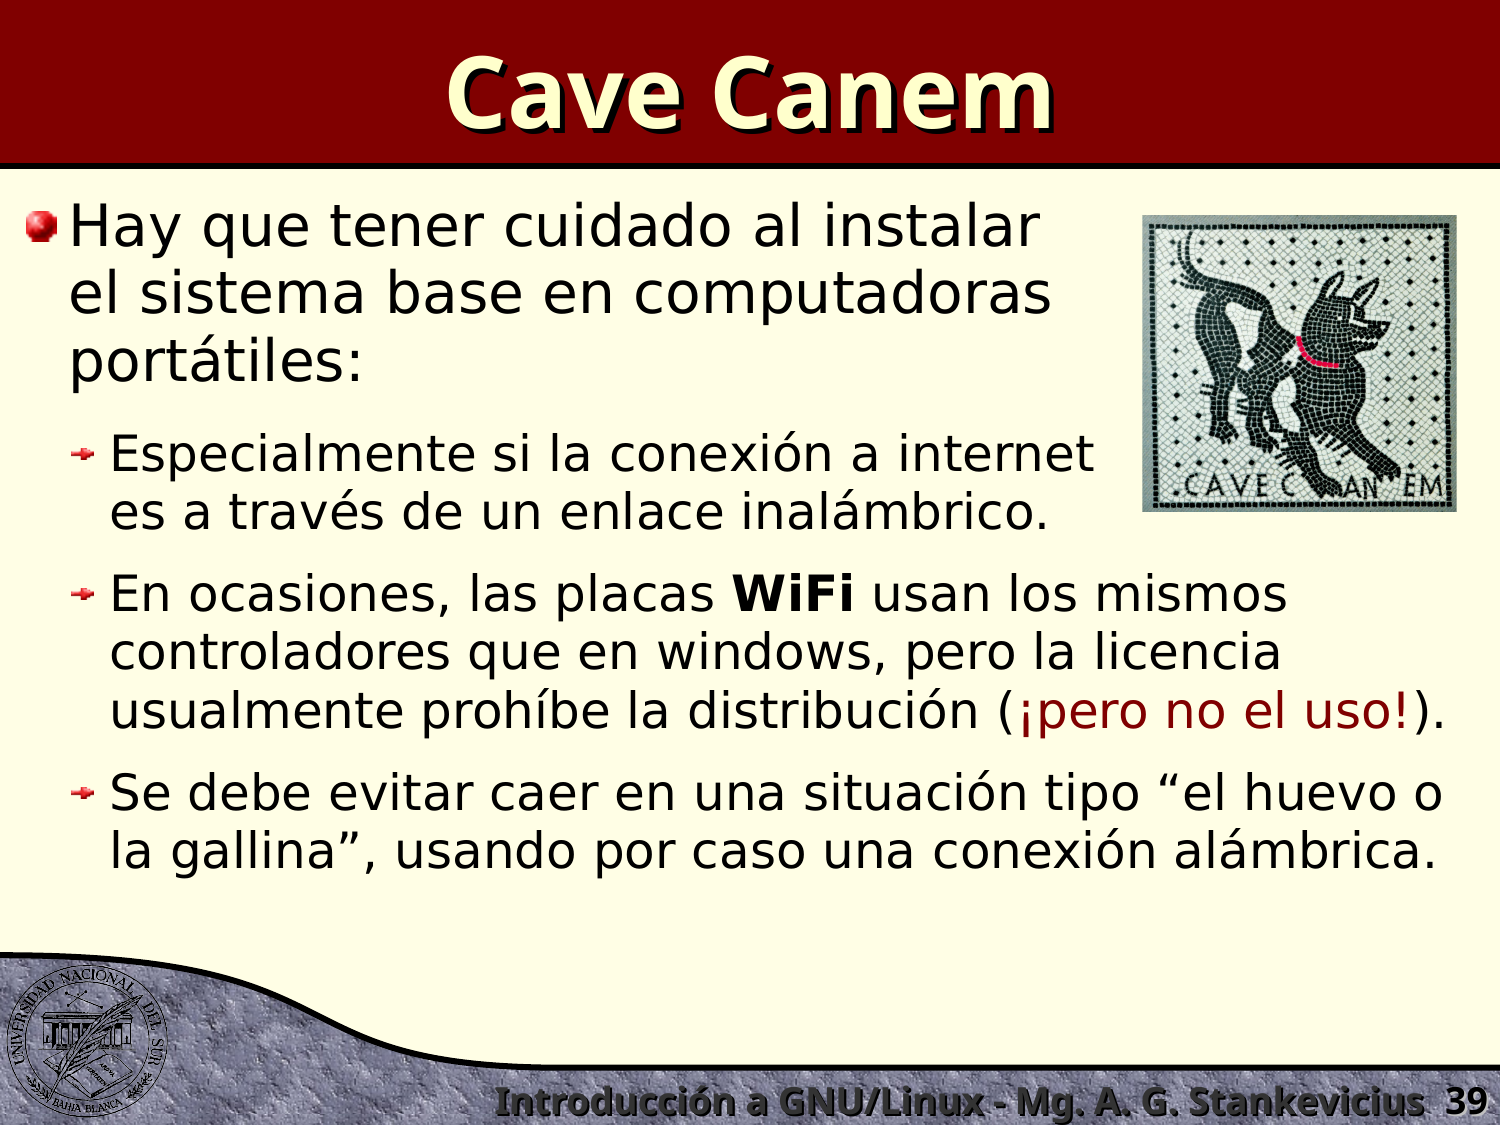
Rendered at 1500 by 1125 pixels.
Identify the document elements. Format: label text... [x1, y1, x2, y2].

picture [0, 956, 1500, 1125]
title Cave Canem [15, 12, 1485, 153]
list Hay que tener cuidado al instalar el sistema base en computadoras portátiles: Especialmente si la conexión a internet es a través de un enlace inalámbrico. En ocasiones, las placas WiFi usan los mismos controladores que en windows, pero la licencia usualmente prohíbe la distribución (¡pero no el uso!). Se debe evitar caer en una situación tipo “el huevo o la gallina”, usando por caso una conexión alámbrica. [11, 192, 1486, 883]
picture [1059, 1100, 1065, 1110]
picture [1142, 215, 1457, 512]
